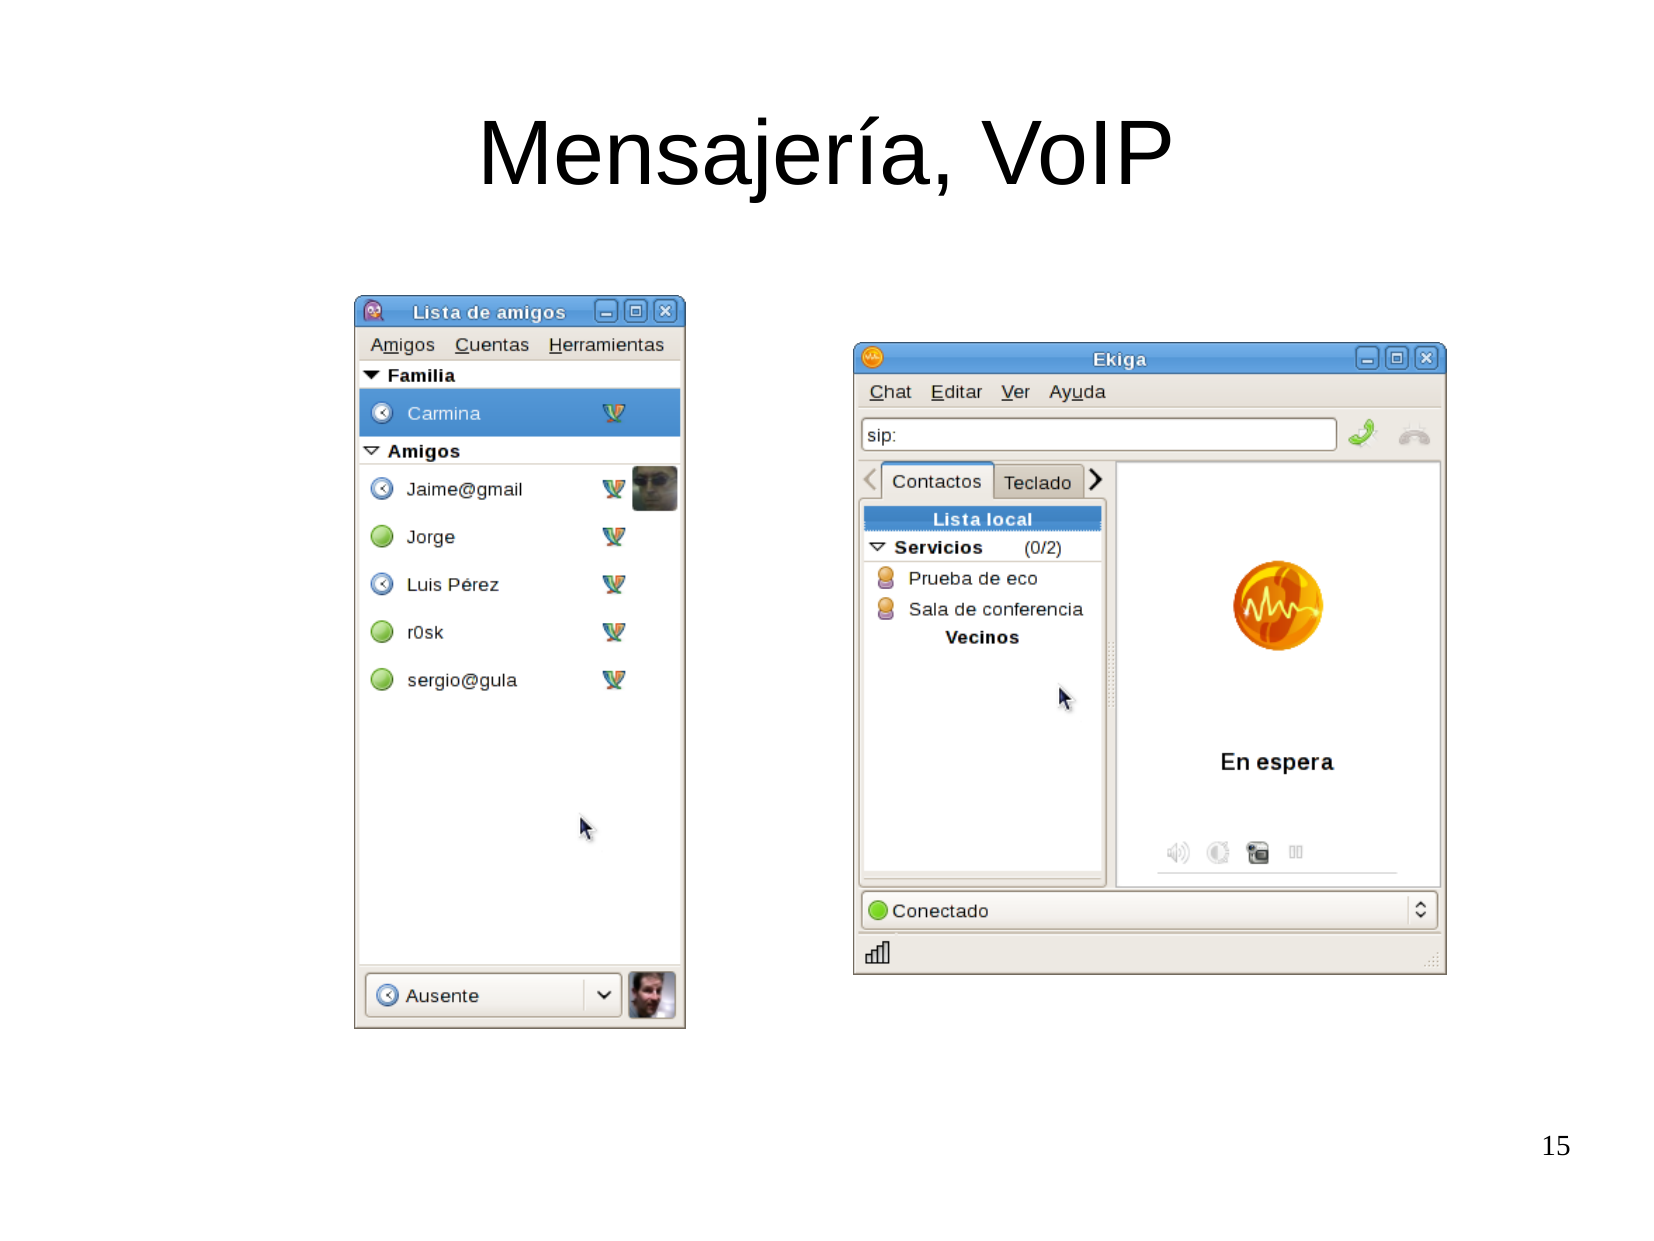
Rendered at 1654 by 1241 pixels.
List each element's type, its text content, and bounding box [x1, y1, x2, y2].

picture [853, 342, 1447, 975]
picture [354, 295, 686, 1029]
title Mensajería, VoIP [82, 56, 1571, 250]
